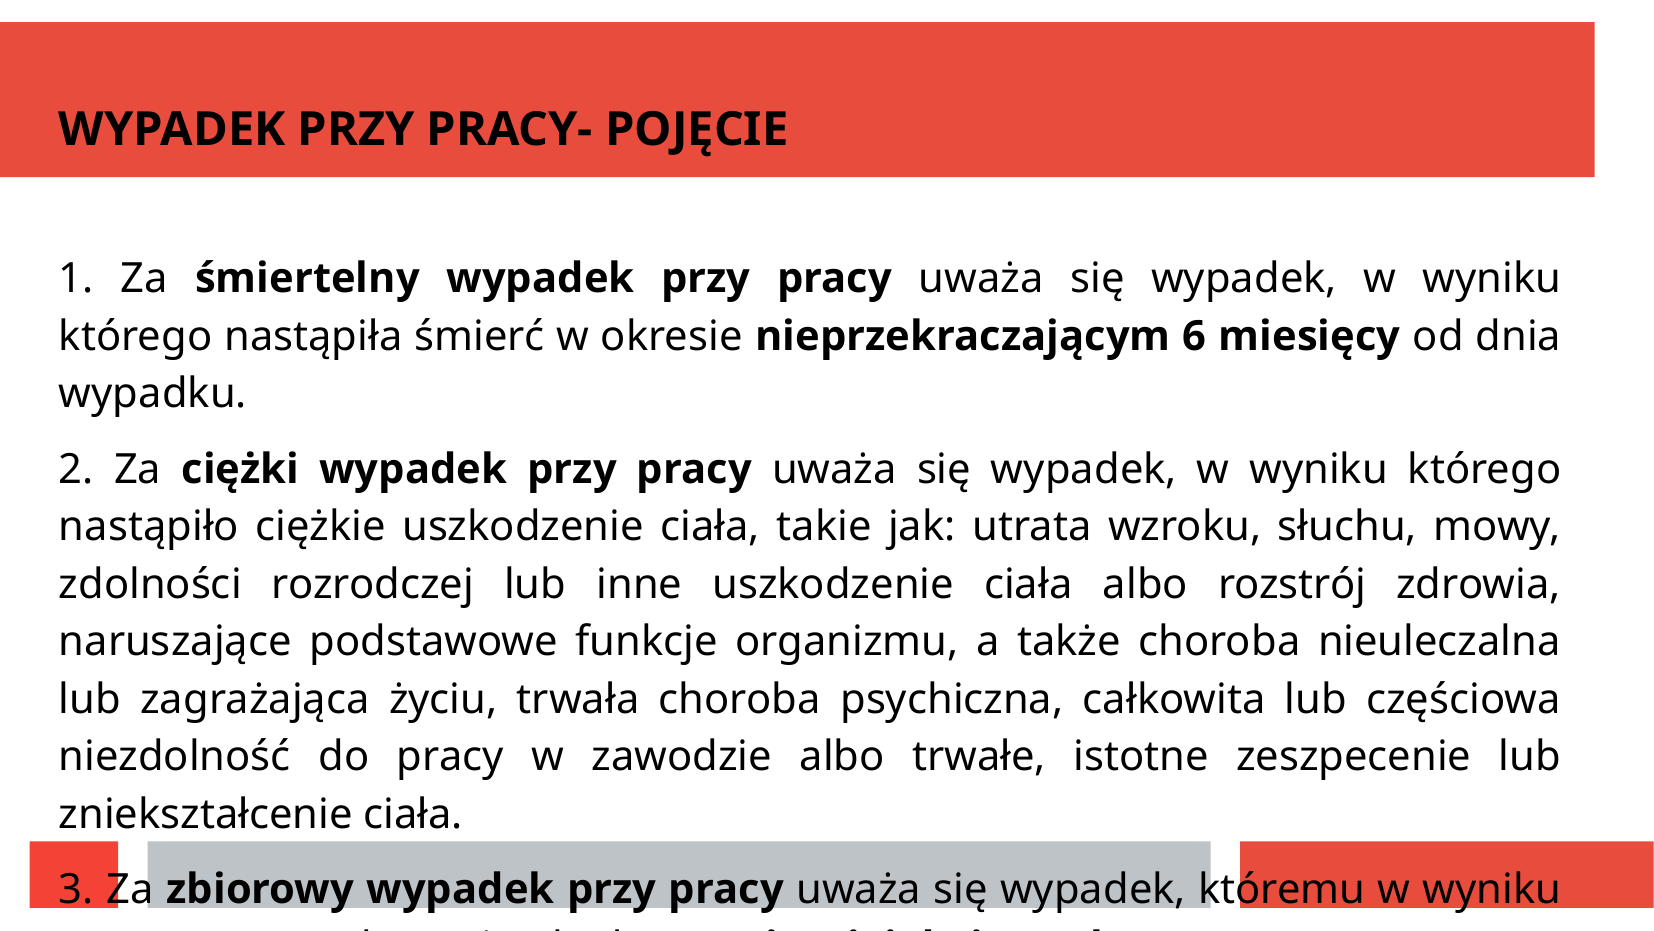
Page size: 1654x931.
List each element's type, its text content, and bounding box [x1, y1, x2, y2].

subtitle 1. Za śmiertelny wypadek przy pracy uważa się wypadek, w wyniku którego nastąpiła śmierć w okresie nieprzekraczającym 6 miesięcy od dnia wypadku. 2. Za ciężki wypadek przy pracy uważa się wypadek, w wyniku którego nastąpiło ciężkie uszkodzenie ciała, takie jak: utrata wzroku, słuchu, mowy, zdolności rozrodczej lub inne uszkodzenie ciała albo rozstrój zdrowia, naruszające podstawowe funkcje organizmu, a także choroba nieuleczalna lub zagrażająca życiu, trwała choroba psychiczna, całkowita lub częściowa niezdolność do pracy w zawodzie albo trwałe, istotne zeszpecenie lub zniekształcenie ciała. 3. Za zbiorowy wypadek przy pracy uważa się wypadek, któremu w wyniku tego samego zdarzenia uległy co najmniej dwie osoby. [59, 243, 1565, 822]
title WYPADEK PRZY PRACY- POJĘCIE [59, 44, 1595, 156]
